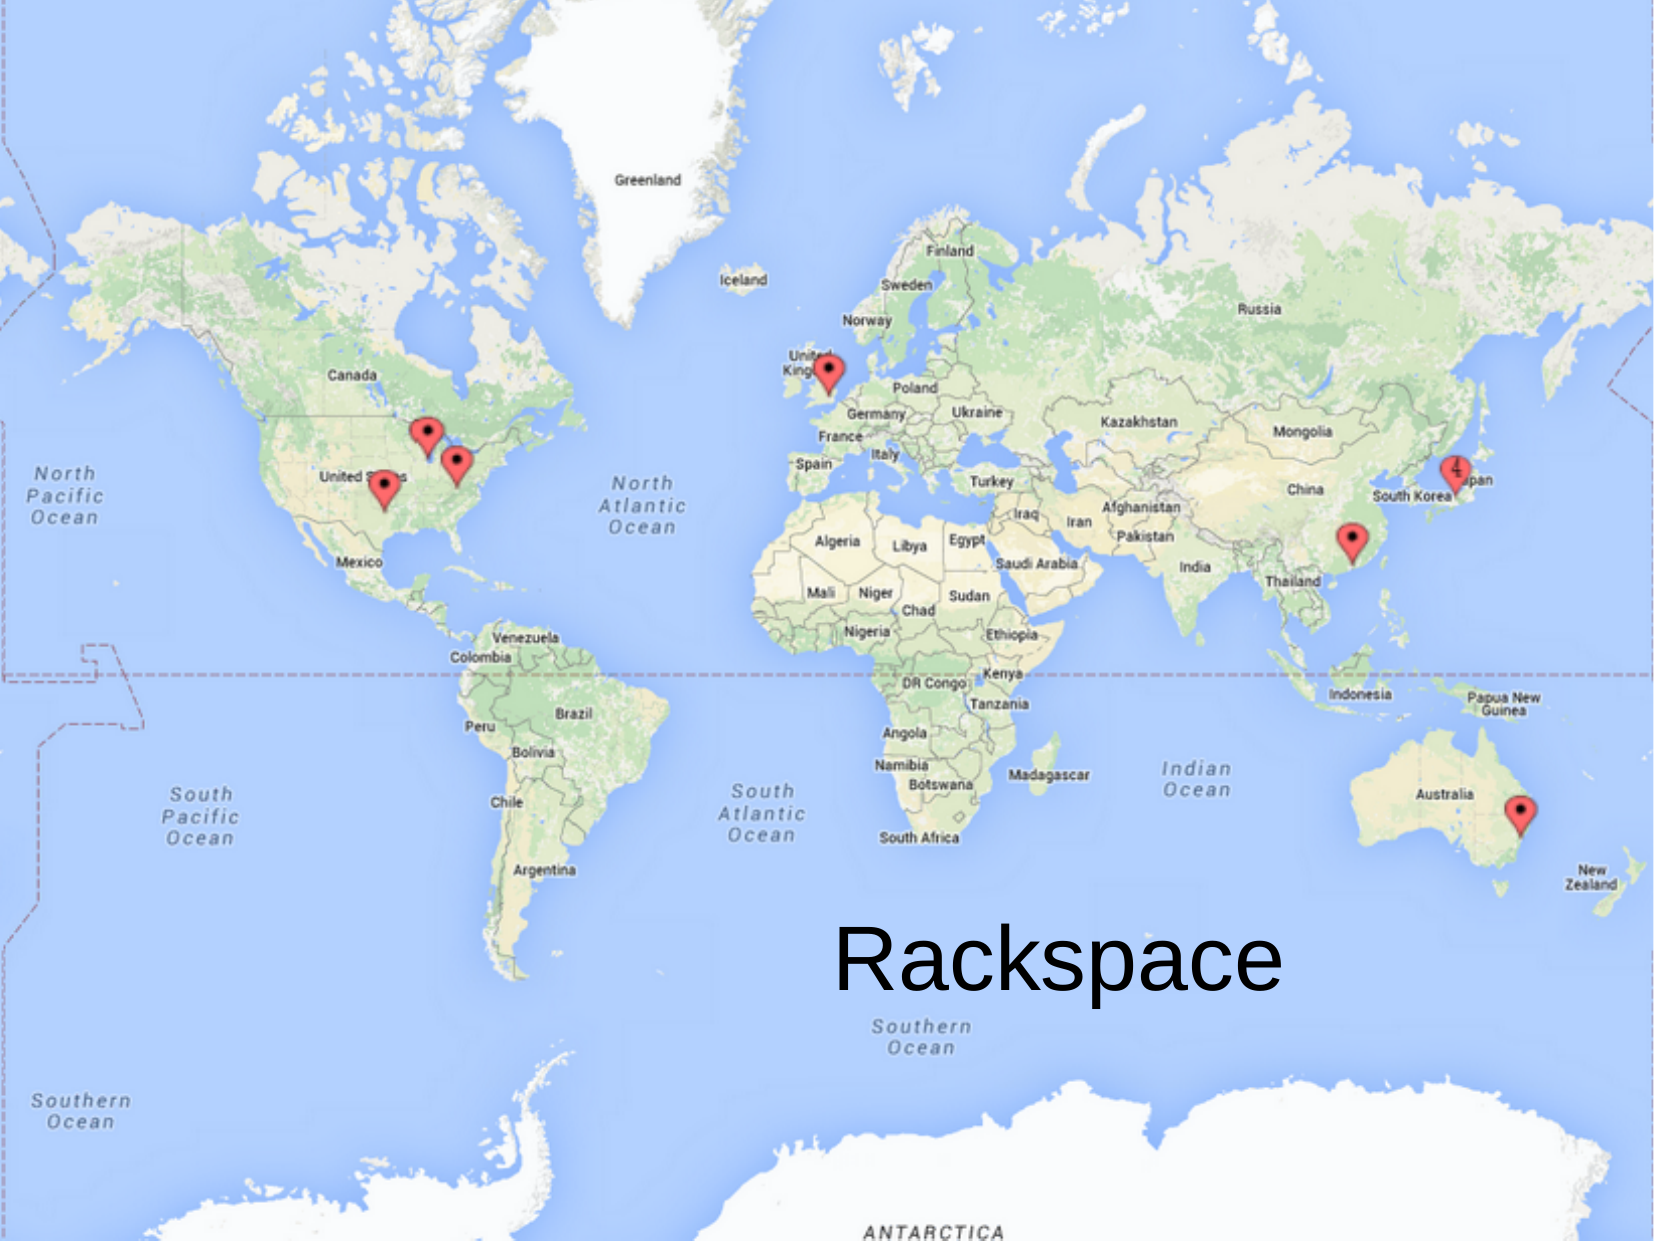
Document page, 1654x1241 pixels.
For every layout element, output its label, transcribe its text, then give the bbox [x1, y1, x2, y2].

title Rackspace [315, 855, 1654, 1063]
picture [0, 0, 1654, 1241]
